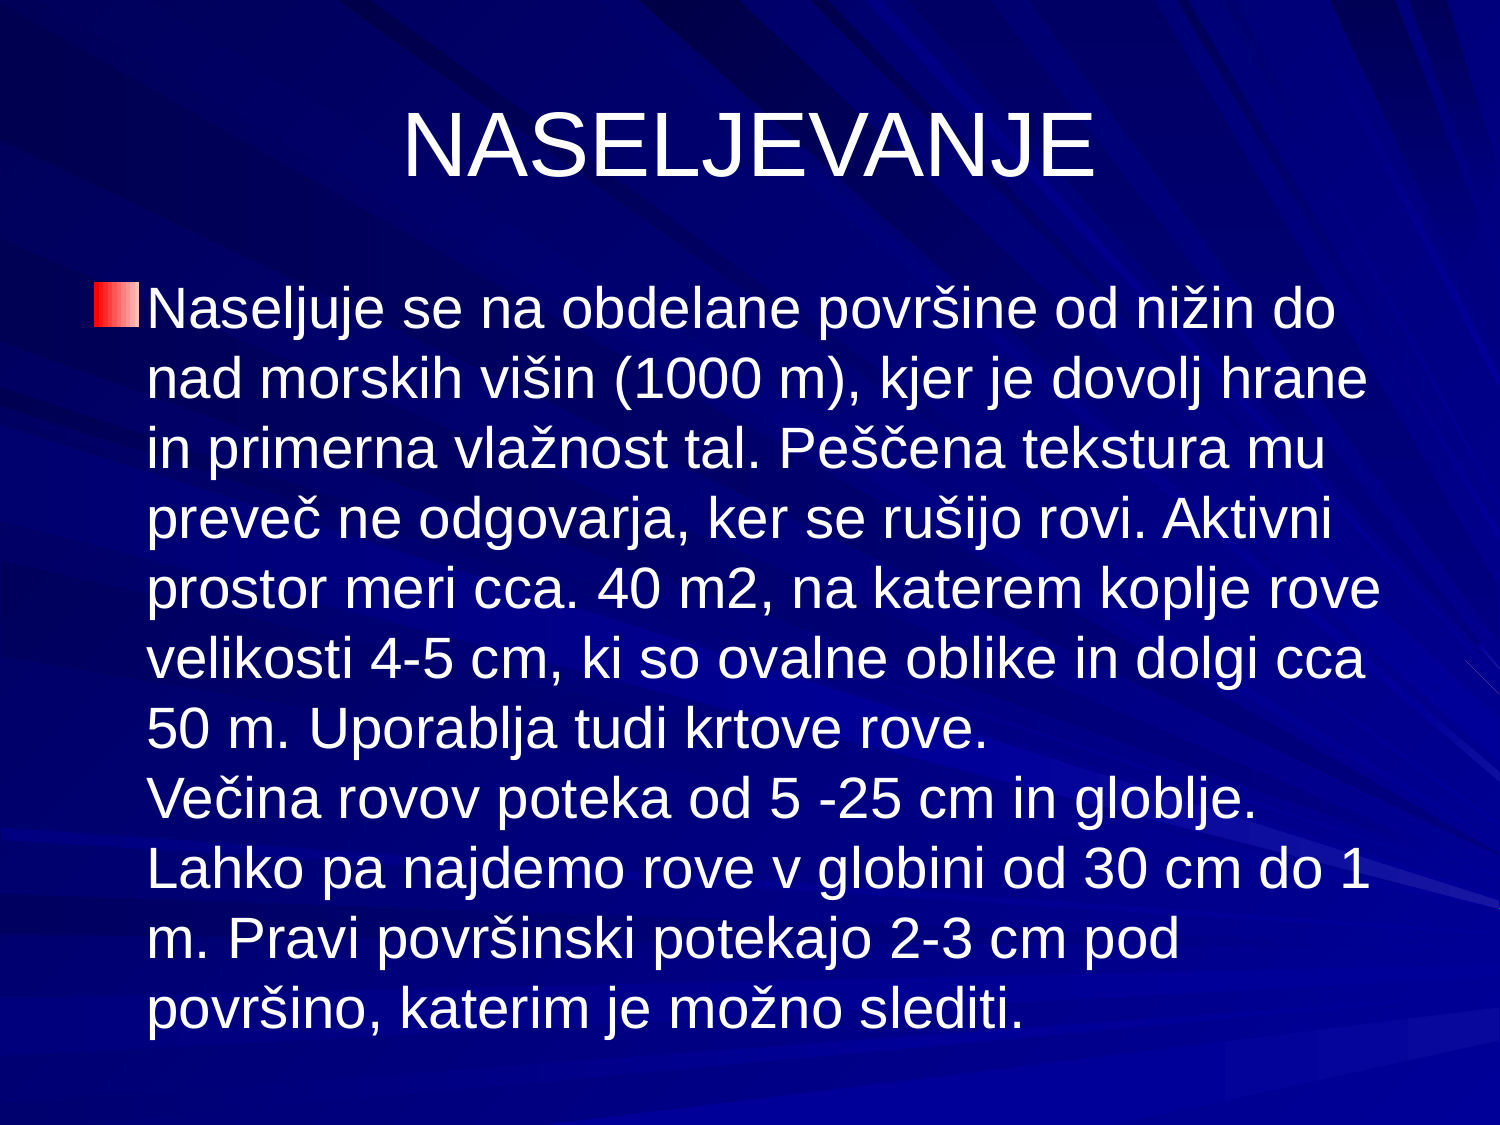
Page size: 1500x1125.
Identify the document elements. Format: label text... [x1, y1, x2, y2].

list Naseljuje se na obdelane površine od nižin do nad morskih višin (1000 m), kjer je dovolj hrane in primerna vlažnost tal. Peščena tekstura mu preveč ne odgovarja, ker se rušijo rovi. Aktivni prostor meri cca. 40 m2, na katerem koplje rove velikosti 4-5 cm, ki so ovalne oblike in dolgi cca 50 m. Uporablja tudi krtove rove. Večina rovov poteka od 5 -25 cm in globlje. Lahko pa najdemo rove v globini od 30 cm do 1 m. Pravi površinski potekajo 2-3 cm pod površino, katerim je možno slediti. [75, 262, 1425, 1125]
title NASELJEVANJE [75, 45, 1425, 234]
